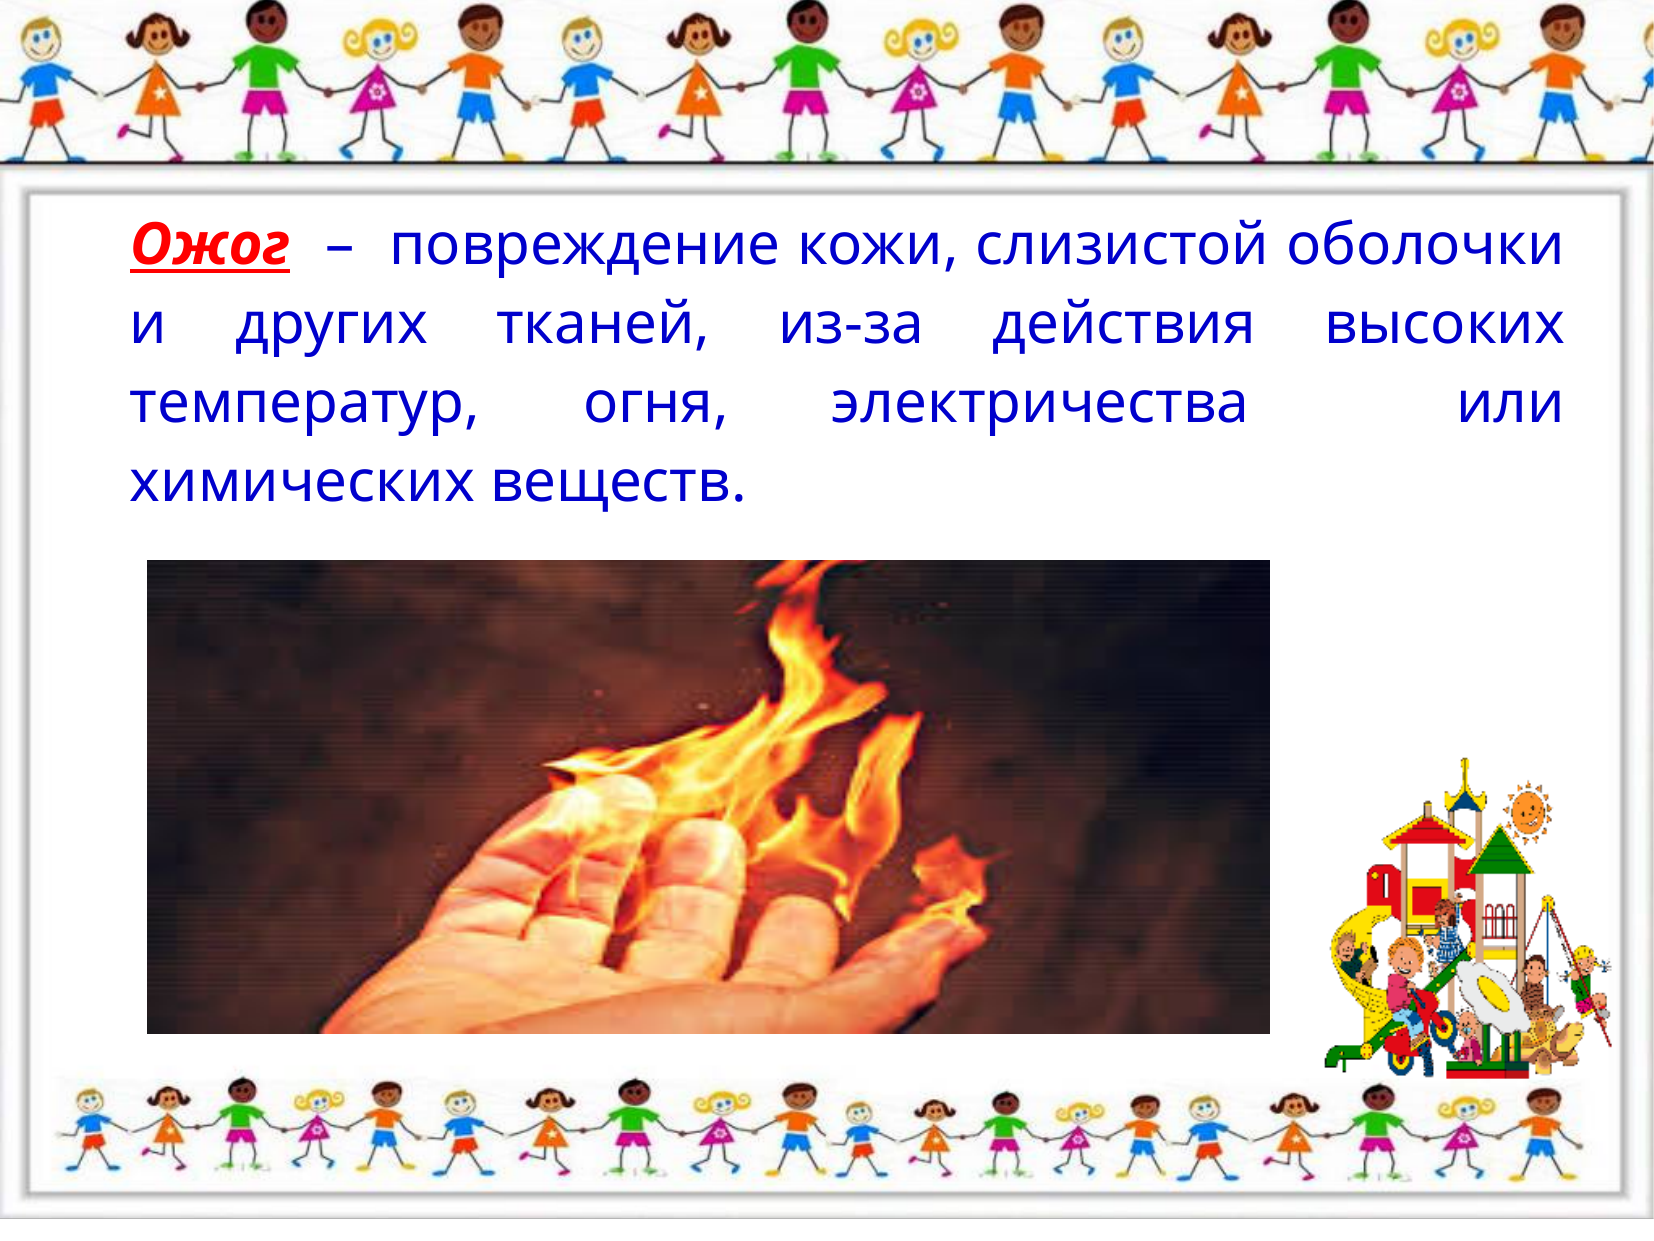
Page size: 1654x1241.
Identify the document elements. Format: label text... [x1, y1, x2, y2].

list Ожог – повреждение кожи, слизистой оболочки и других тканей, из-за действия высоких температур, огня, электричества или химических веществ. [59, 201, 1565, 575]
picture [0, 0, 1654, 1241]
